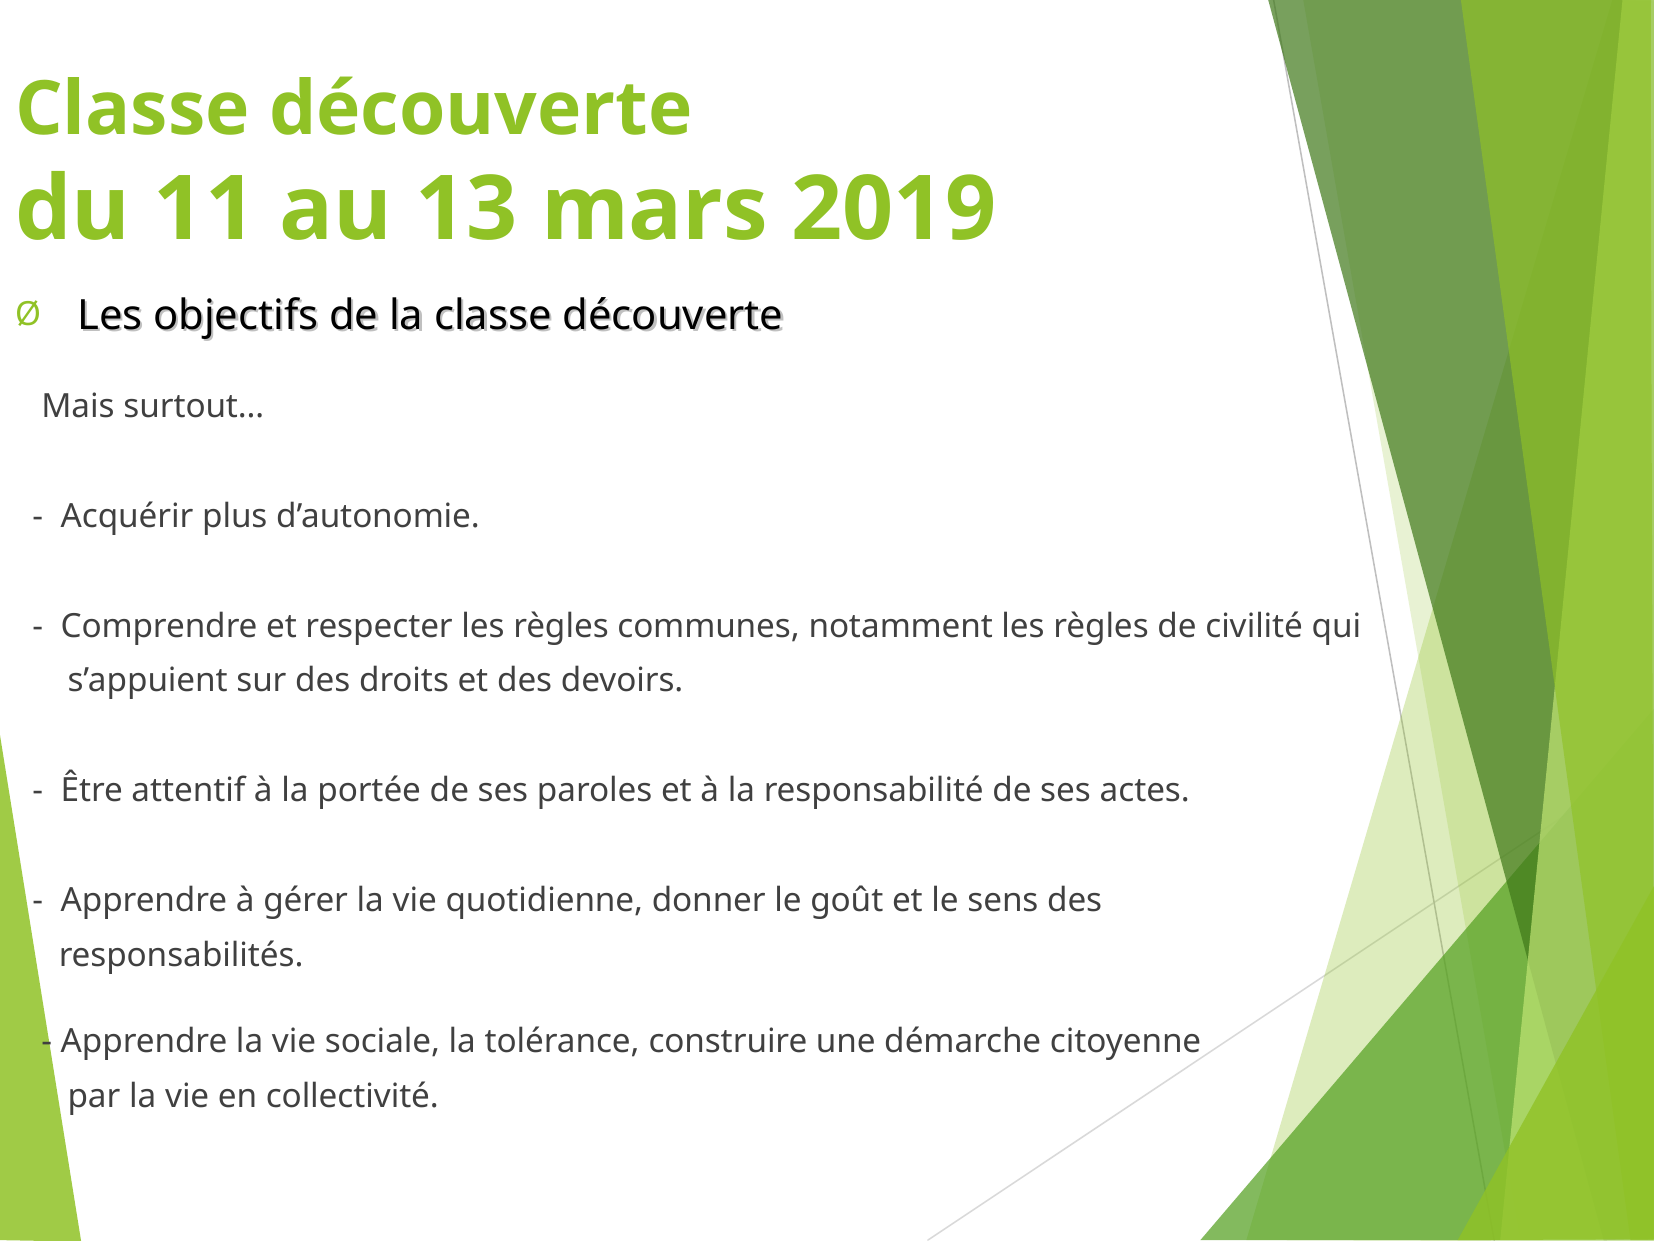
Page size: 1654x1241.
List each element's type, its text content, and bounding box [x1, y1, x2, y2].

list Les objectifs de la classe découverte Mais surtout… - Acquérir plus d’autonomie. - Comprendre et respecter les règles communes, notamment les règles de civilité qui s’appuient sur des droits et des devoirs. - Être attentif à la portée de ses paroles et à la responsabilité de ses actes. - Apprendre à gérer la vie quotidienne, donner le goût et le sens des responsabilités. - Apprendre la vie sociale, la tolérance, construire une démarche citoyenne par la vie en collectivité. [0, 290, 1489, 1192]
title Classe découverte du 11 au 13 mars 2019 [0, 52, 1489, 266]
